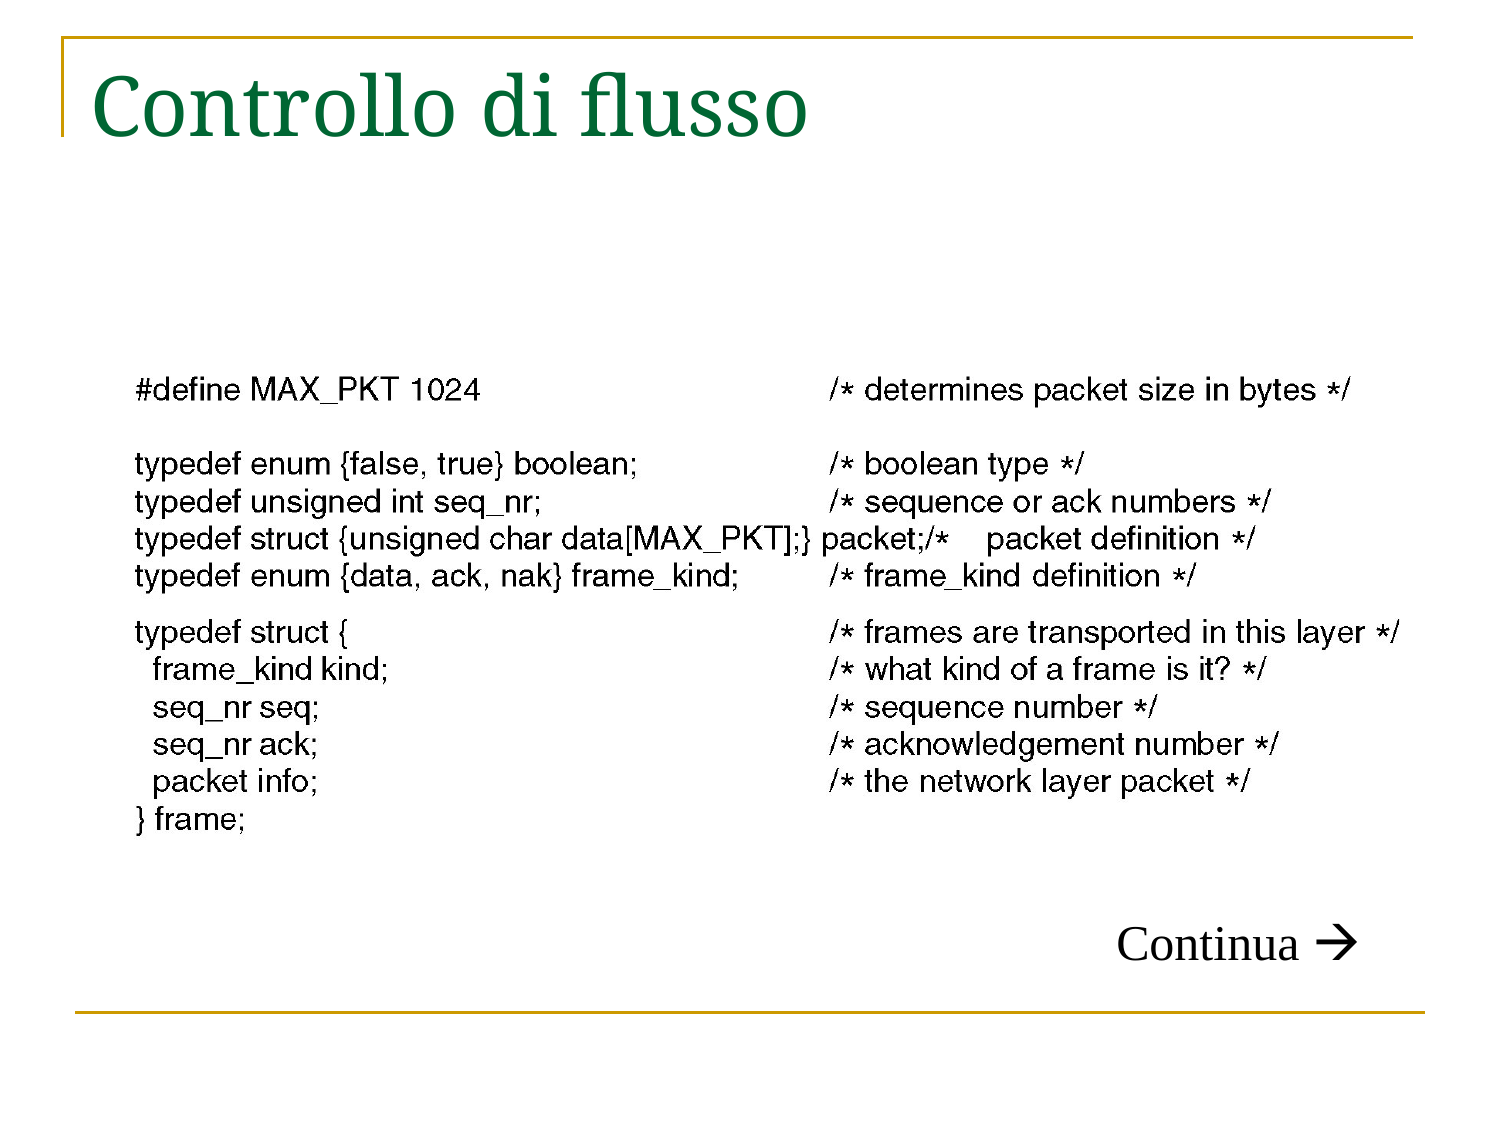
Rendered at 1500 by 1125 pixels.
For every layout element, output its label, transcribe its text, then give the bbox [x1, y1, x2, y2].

title Controllo di flusso [75, 45, 1426, 233]
picture [58, 370, 1400, 868]
text_box Continua  [1101, 902, 1419, 978]
